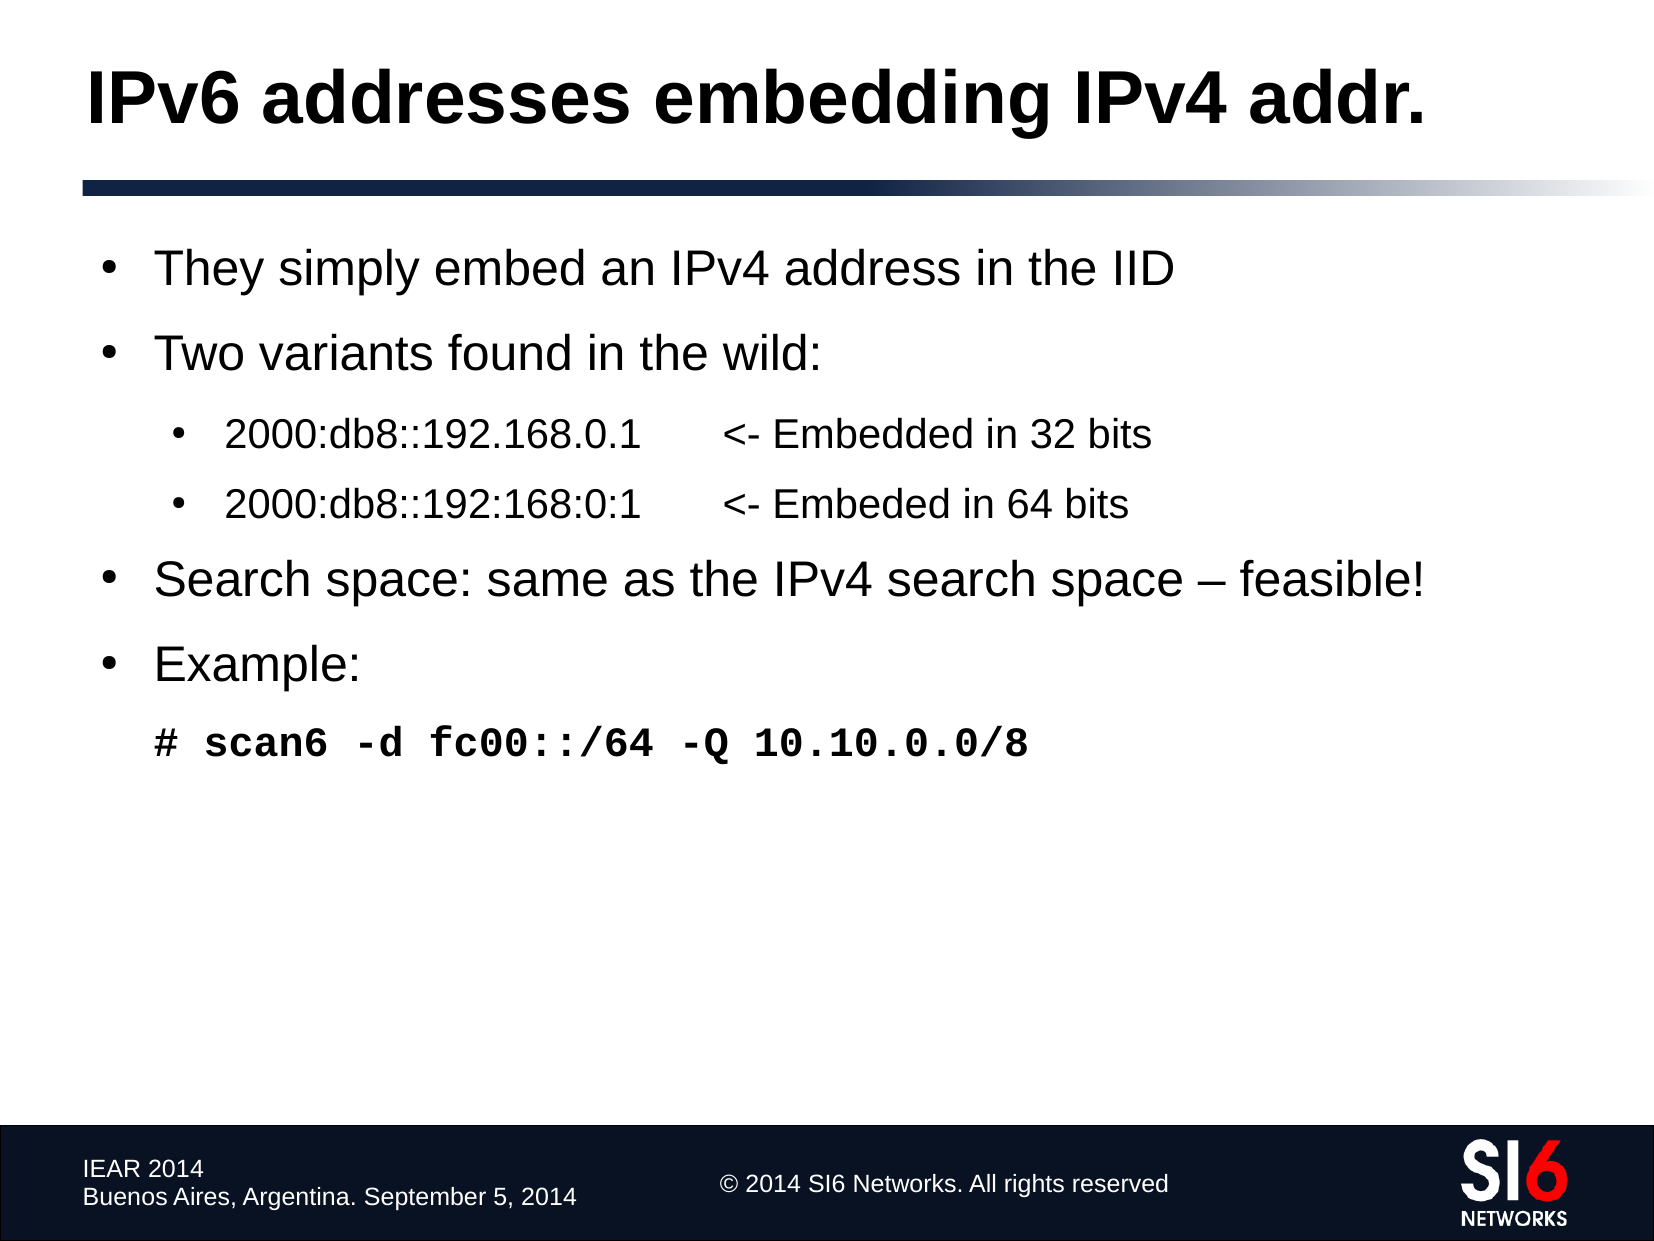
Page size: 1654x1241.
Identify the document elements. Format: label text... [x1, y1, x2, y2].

picture [1461, 1139, 1567, 1226]
list They simply embed an IPv4 address in the IID Two variants found in the wild: 2000:db8::192.168.0.1 <- Embedded in 32 bits 2000:db8::192:168:0:1 <- Embeded in 64 bits Search space: same as the IPv4 search space – feasible! Example: # scan6 -d fc00::/64 -Q 10.10.0.0/8 [82, 240, 1571, 1059]
title IPv6 addresses embedding IPv4 addr. [86, 30, 1576, 166]
